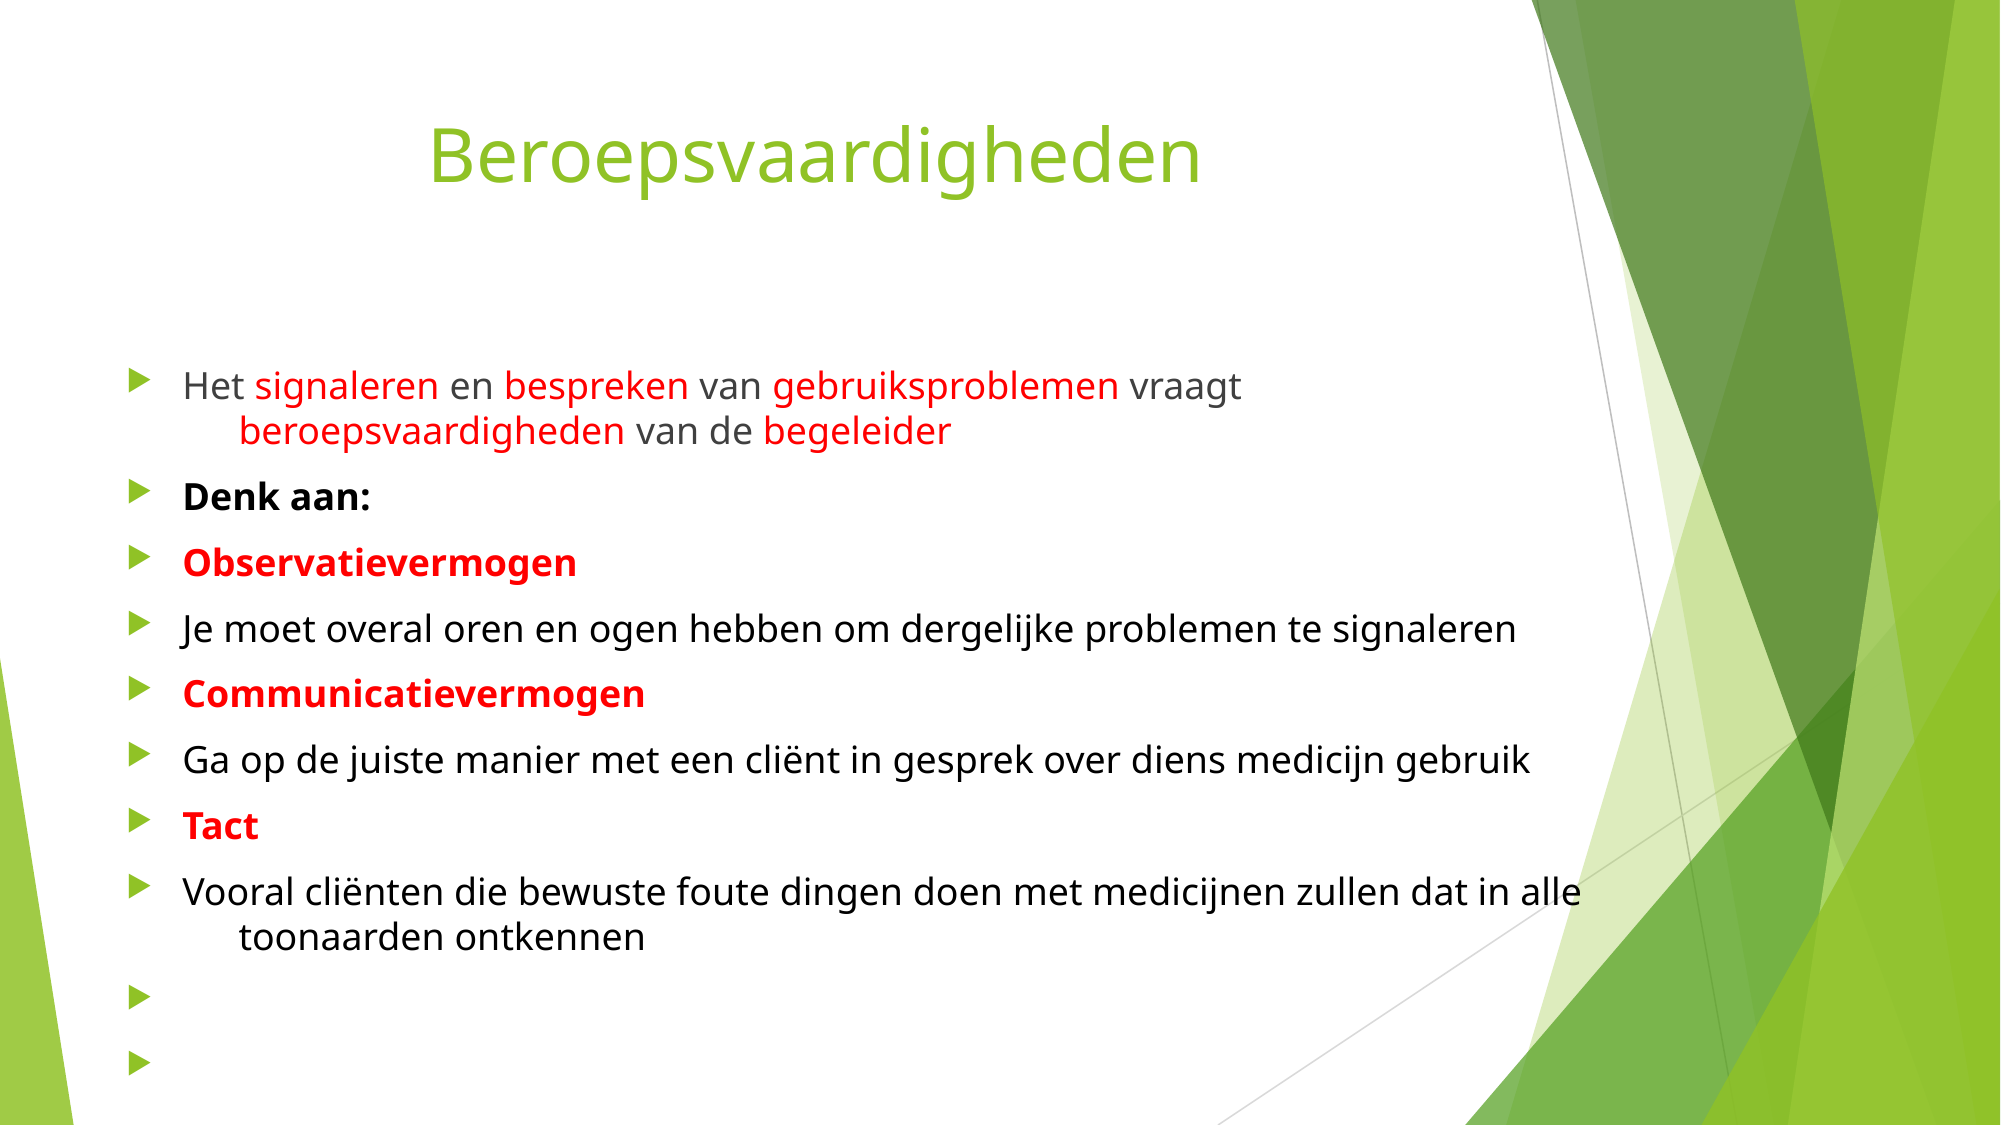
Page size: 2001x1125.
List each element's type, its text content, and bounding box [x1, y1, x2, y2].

title Beroepsvaardigheden [111, 99, 1522, 317]
list Het signaleren en bespreken van gebruiksproblemen vraagt beroepsvaardigheden van de begeleider Denk aan: Observatievermogen Je moet overal oren en ogen hebben om dergelijke problemen te signaleren Communicatievermogen Ga op de juiste manier met een cliënt in gesprek over diens medicijn gebruik Tact Vooral cliënten die bewuste foute dingen doen met medicijnen zullen dat in alle toonaarden ontkennen [111, 354, 1617, 992]
